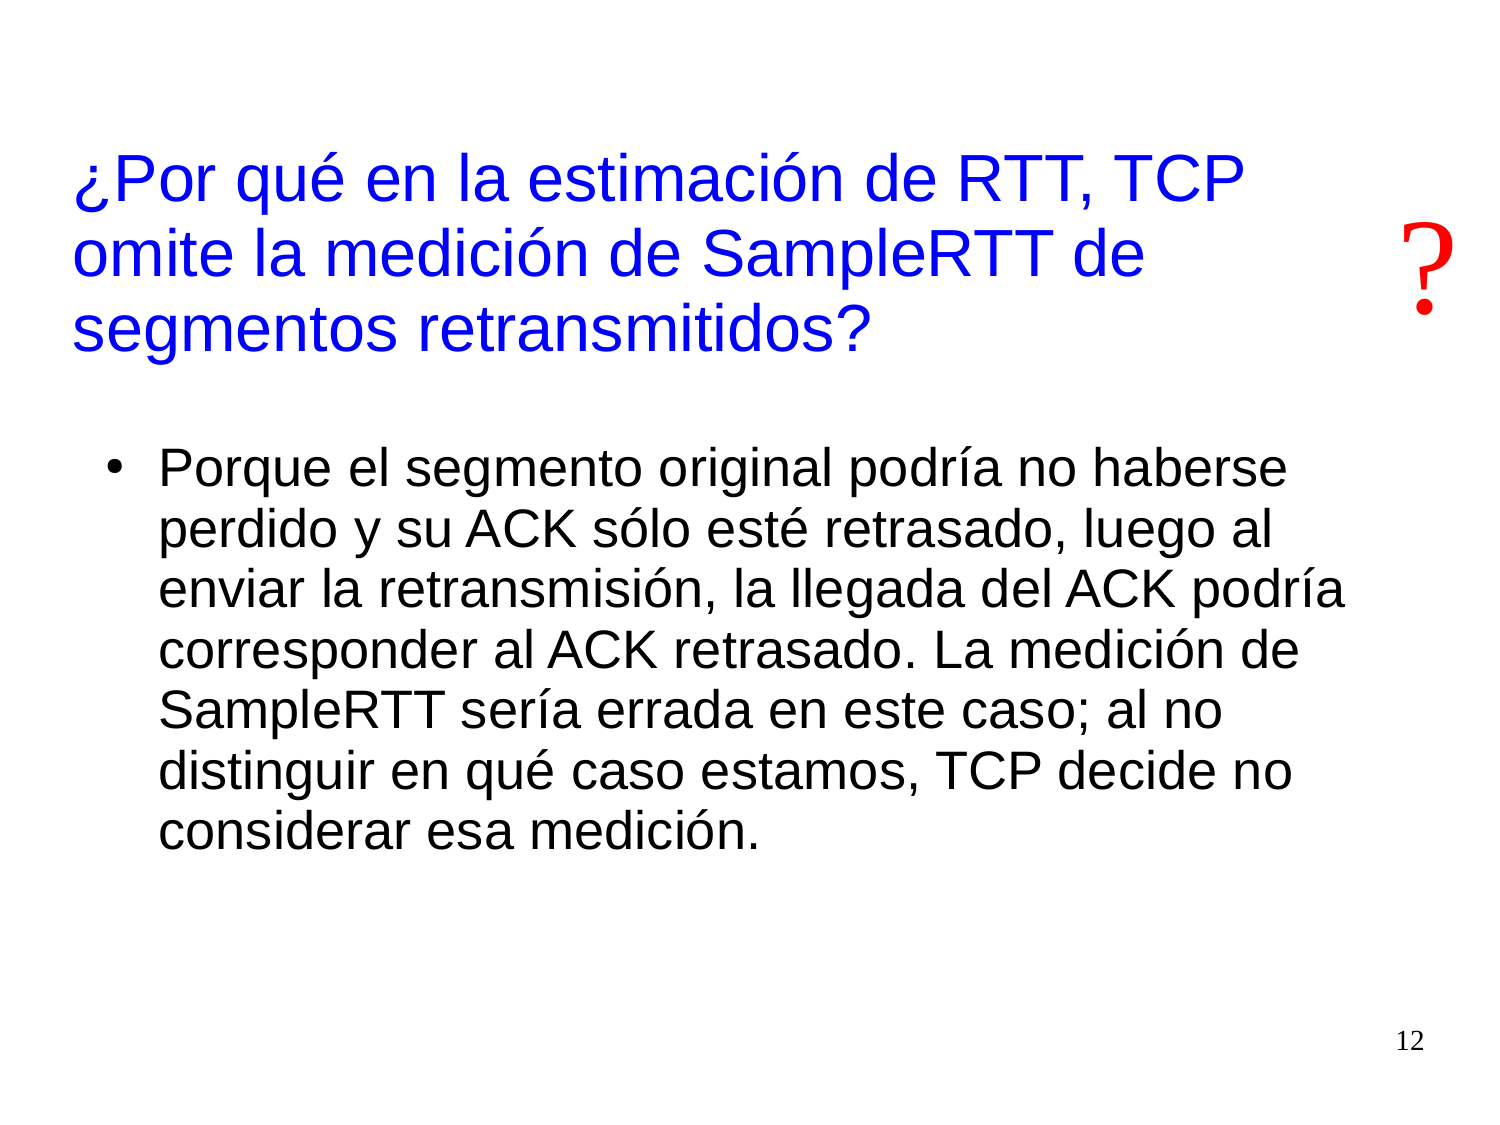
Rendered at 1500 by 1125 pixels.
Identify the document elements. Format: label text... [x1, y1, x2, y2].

title ¿Por qué en la estimación de RTT, TCP omite la medición de SampleRTT de segmentos retransmitidos? [72, 141, 1411, 366]
list Porque el segmento original podría no haberse perdido y su ACK sólo esté retrasado, luego al enviar la retransmisión, la llegada del ACK podría corresponder al ACK retrasado. La medición de SampleRTT sería errada en este caso; al no distinguir en qué caso estamos, TCP decide no considerar esa medición. [87, 437, 1426, 985]
